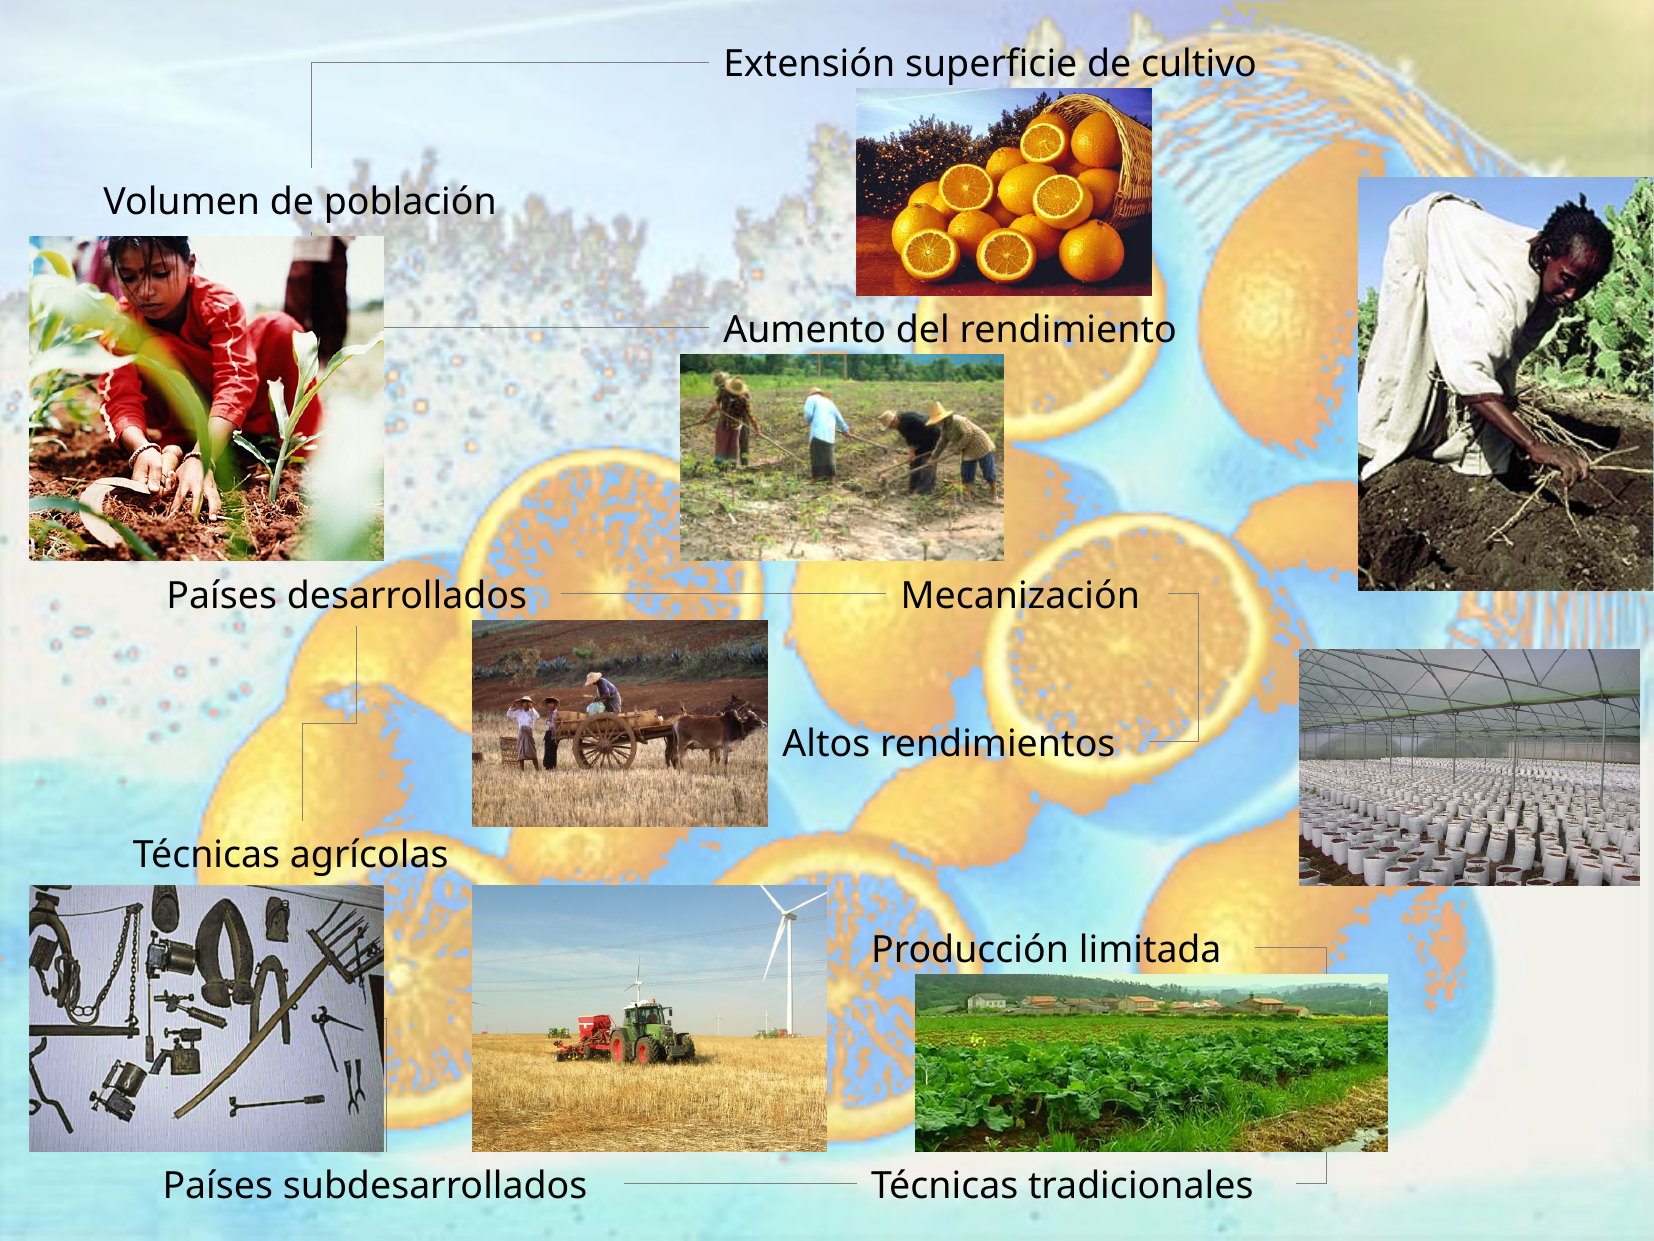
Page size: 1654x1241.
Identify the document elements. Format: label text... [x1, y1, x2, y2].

text_box Volumen de población [88, 167, 534, 226]
text_box Altos rendimientos [768, 708, 1150, 768]
text_box Extensión superficie de cultivo [708, 29, 1314, 88]
text_box Técnicas agrícolas [118, 820, 487, 879]
text_box Producción limitada [856, 914, 1256, 974]
text_box Técnicas tradicionales [856, 1151, 1297, 1210]
text_box Mecanización [885, 561, 1169, 620]
text_box Países desarrollados [151, 561, 562, 620]
picture [0, 0, 1654, 1241]
text_box Aumento del rendimiento [708, 294, 1218, 354]
text_box Países subdesarrollados [147, 1151, 625, 1210]
